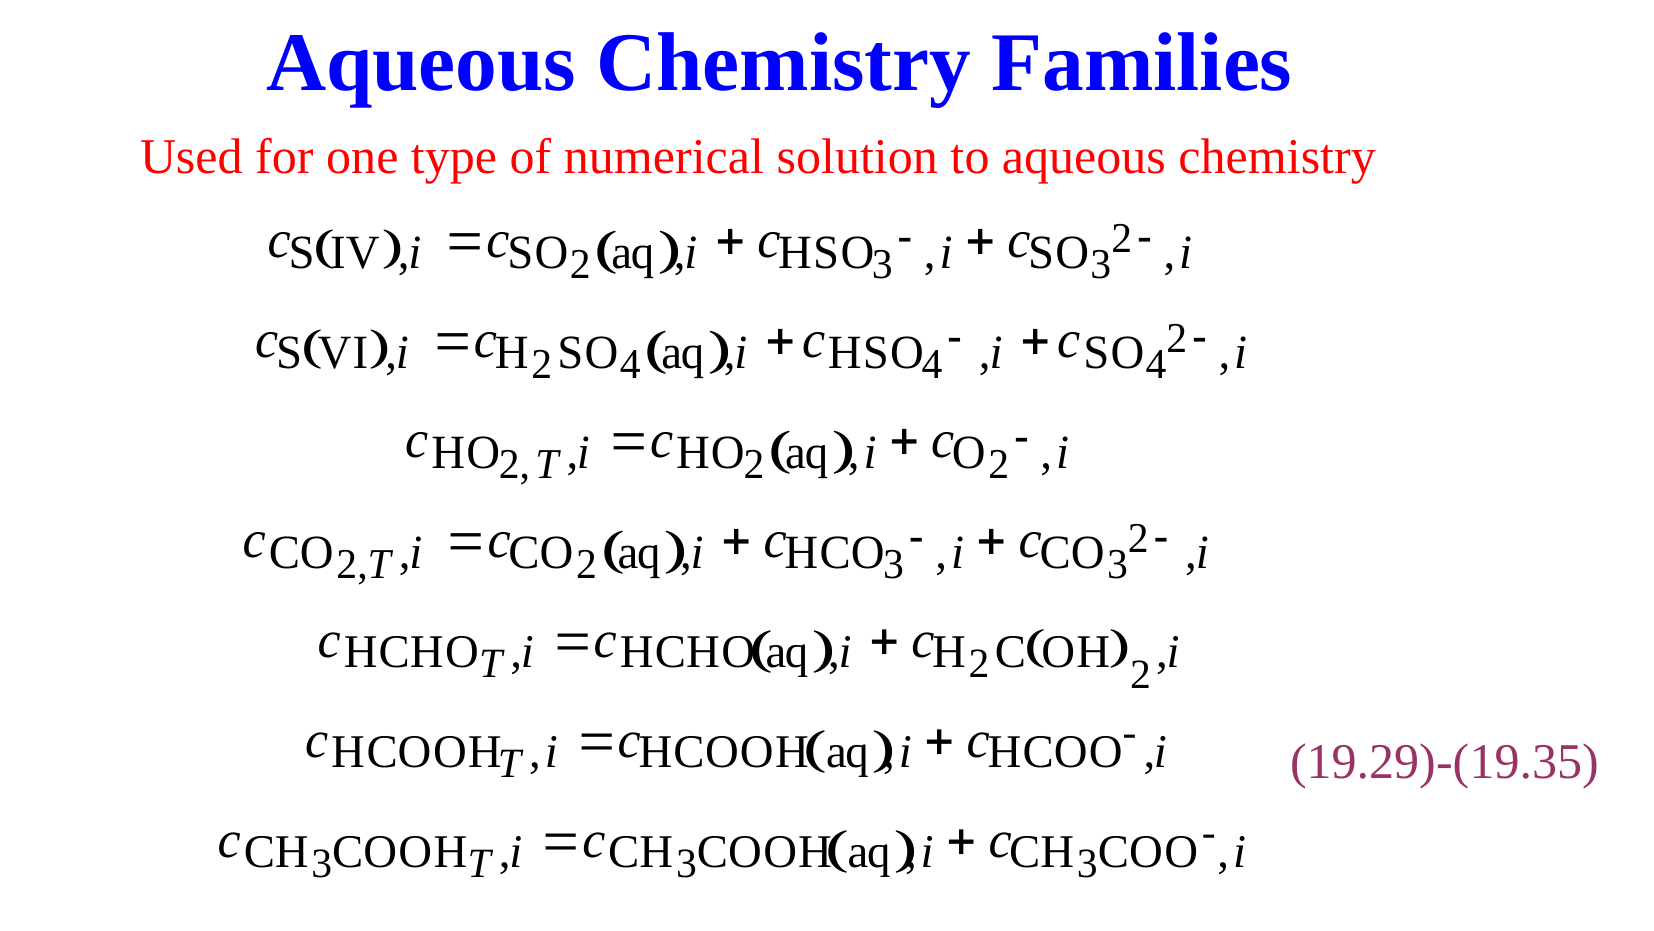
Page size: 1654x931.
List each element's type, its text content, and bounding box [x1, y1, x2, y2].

chart [399, 415, 1077, 495]
title Aqueous Chemistry Families [105, 0, 1456, 91]
chart [312, 615, 1188, 699]
text_box Used for one type of numerical solution to aqueous chemistry [125, 128, 1425, 190]
chart [249, 315, 1255, 395]
chart [237, 515, 1217, 595]
text_box (19.29)-(19.35) [1275, 733, 1625, 795]
chart [262, 215, 1200, 295]
chart [212, 815, 1254, 894]
chart [300, 715, 1175, 794]
